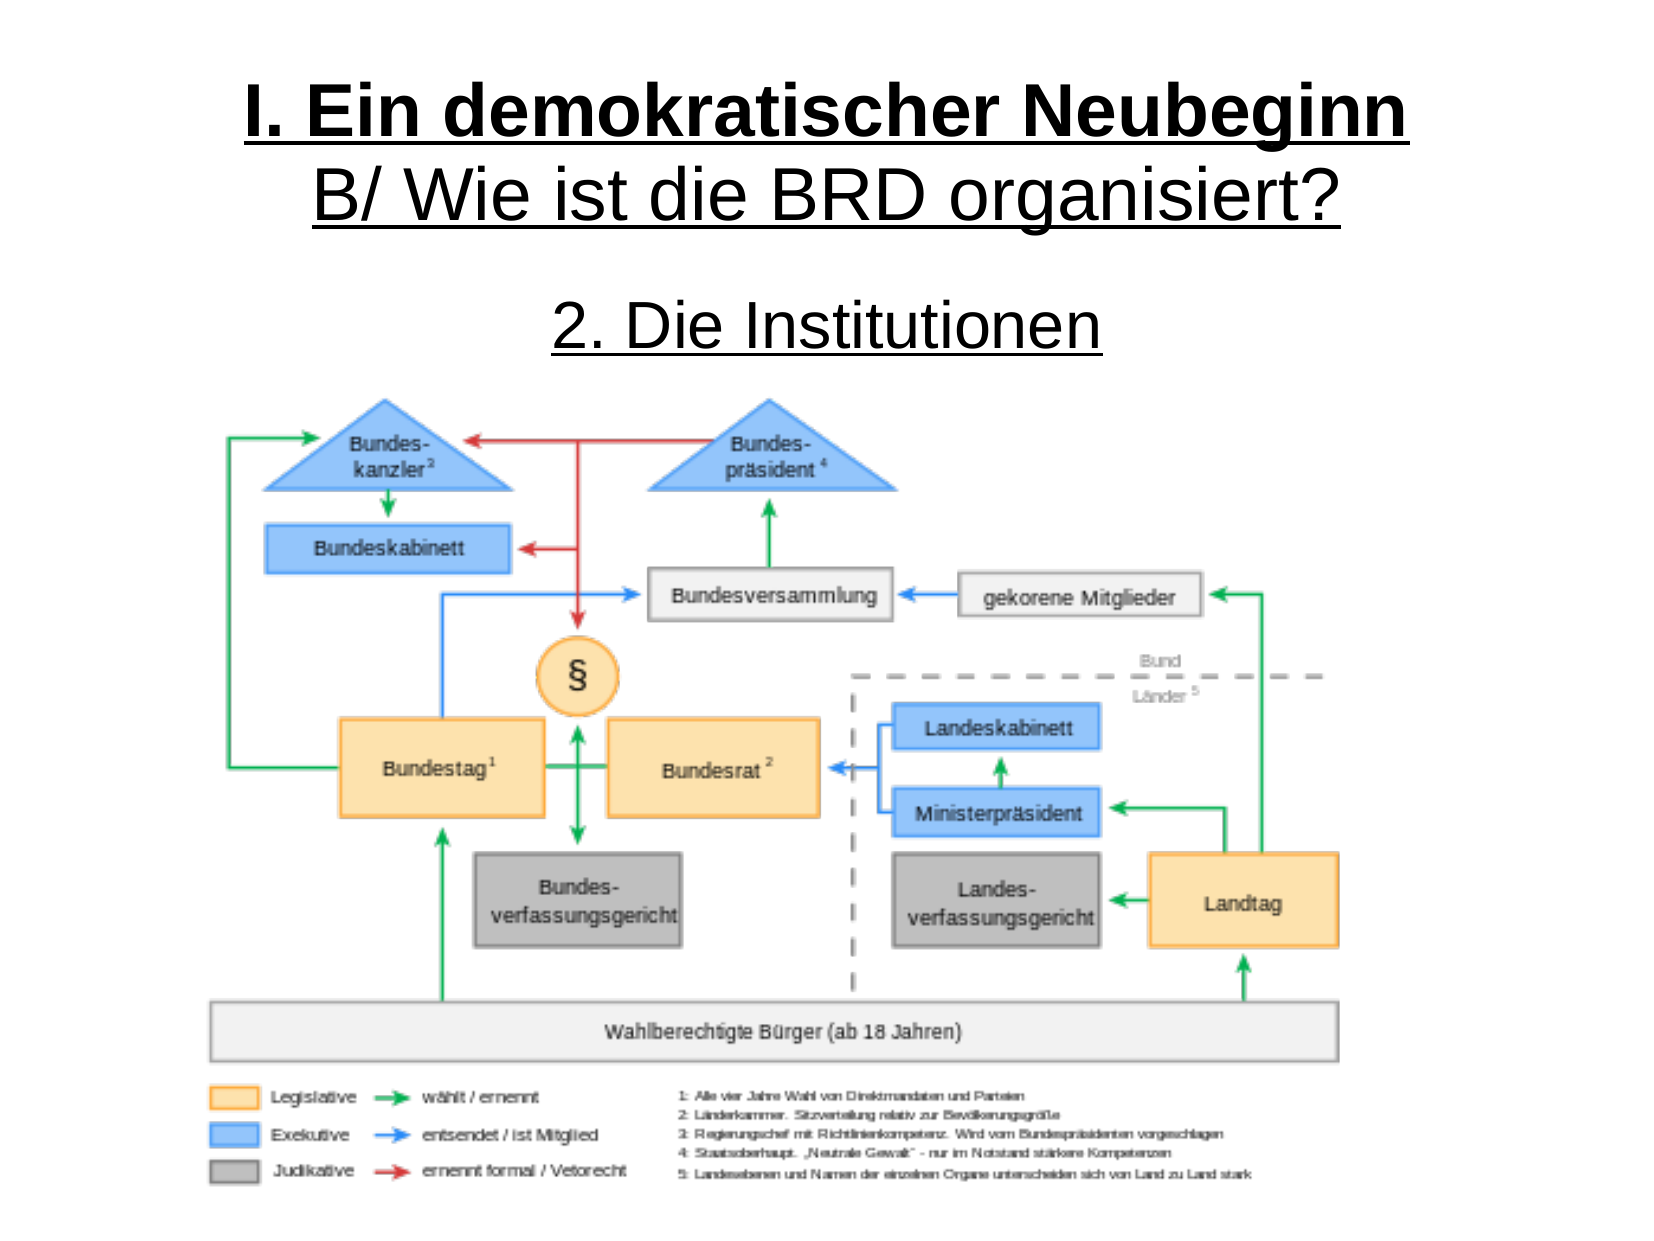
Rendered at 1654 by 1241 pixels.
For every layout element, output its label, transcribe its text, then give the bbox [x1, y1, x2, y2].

picture [177, 383, 1361, 1215]
subtitle 2. Die Institutionen [82, 288, 1571, 1111]
title I. Ein demokratischer Neubeginn B/ Wie ist die BRD organisiert? [82, 49, 1571, 257]
